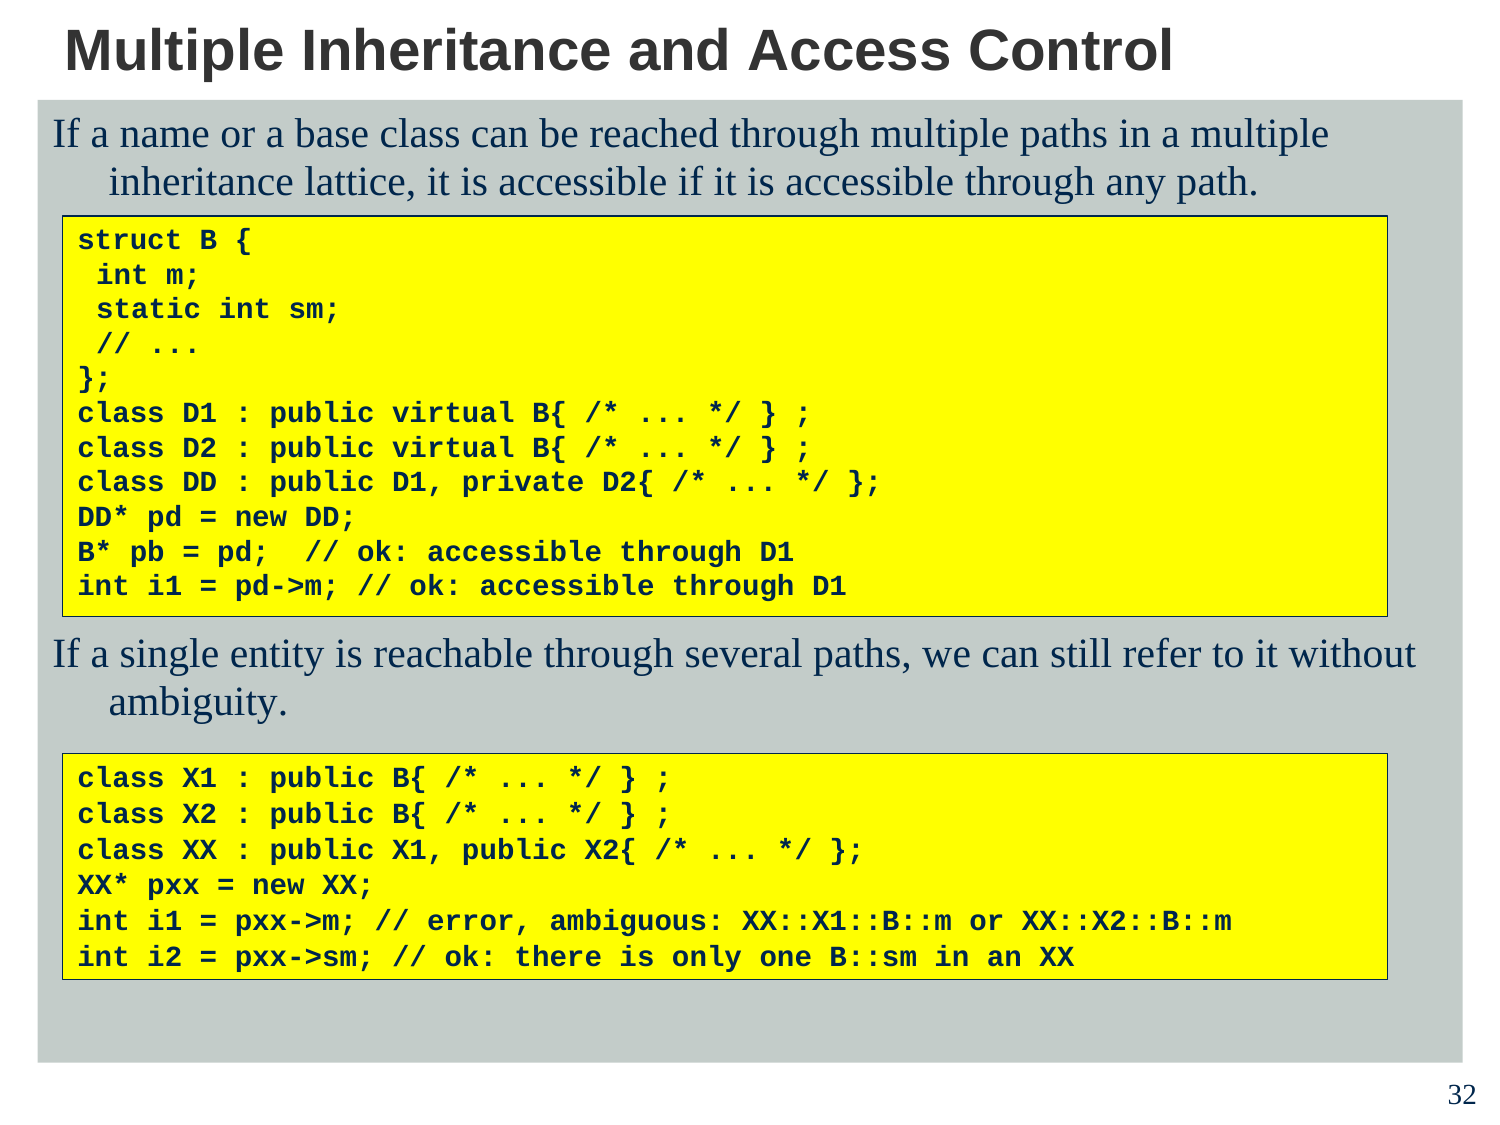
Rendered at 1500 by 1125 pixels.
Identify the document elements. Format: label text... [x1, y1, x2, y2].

text_box class X1 : public B{ /* ... */ } ; class X2 : public B{ /* ... */ } ; class XX : public X1, public X2{ /* ... */ }; XX* pxx = new XX; int i1 = pxx->m; // error, ambiguous: XX::X1::B::m or XX::X2::B::m int i2 = pxx->sm; // ok: there is only one B::sm in an XX [62, 753, 1388, 984]
title Multiple Inheritance and Access Control [50, 0, 1450, 91]
list If a name or a base class can be reached through multiple paths in a multiple inheritance lattice, it is accessible if it is accessible through any path. If a single entity is reachable through several paths, we can still refer to it without ambiguity. [37, 99, 1463, 1063]
text_box struct B { int m; static int sm; // ... }; class D1 : public virtual B{ /* ... */ } ; class D2 : public virtual B{ /* ... */ } ; class DD : public D1, private D2{ /* ... */ }; DD* pd = new DD; B* pb = pd; // ok: accessible through D1 int i1 = pd->m; // ok: accessible through D1 [62, 215, 1388, 617]
